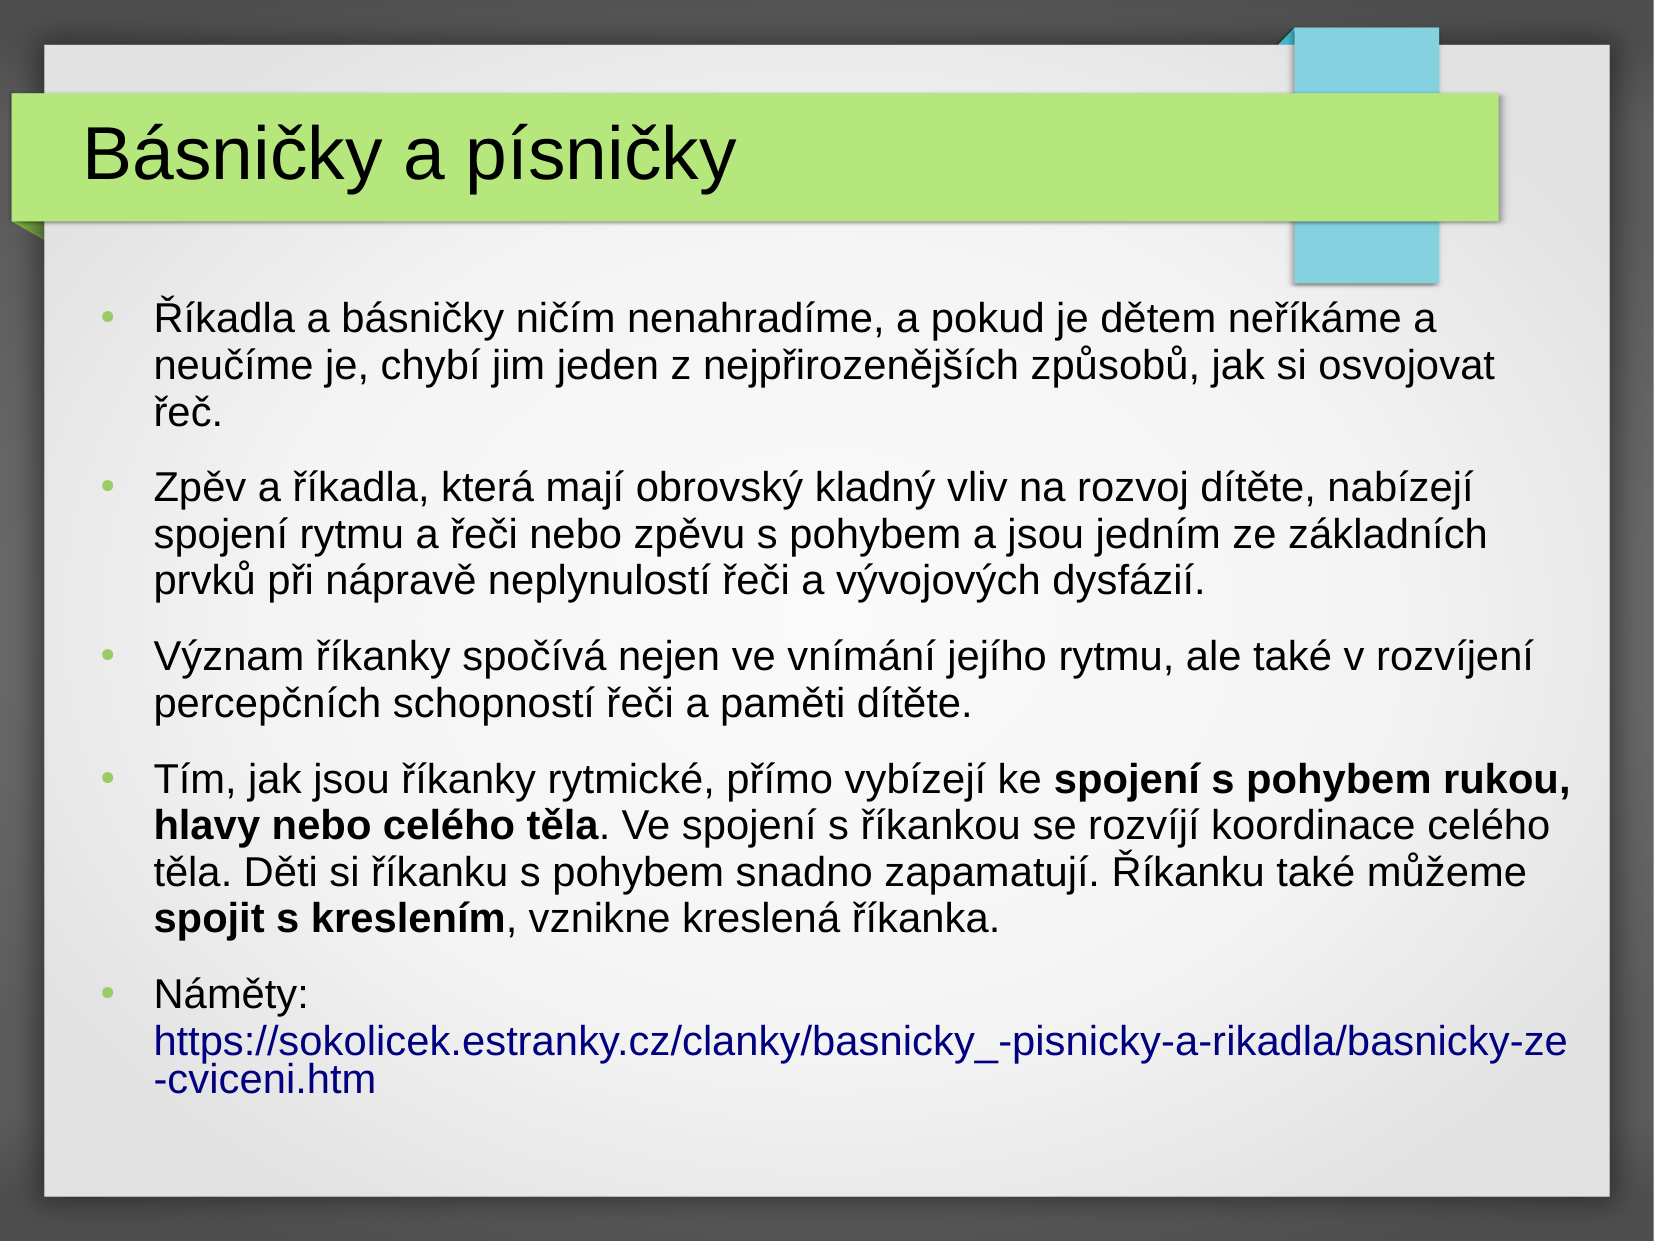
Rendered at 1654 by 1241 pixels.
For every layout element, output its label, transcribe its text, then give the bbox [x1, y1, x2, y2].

list Říkadla a básničky ničím nenahradíme, a pokud je dětem neříkáme a neučíme je, chybí jim jeden z nejpřirozenějších způsobů, jak si osvojovat řeč. Zpěv a říkadla, která mají obrovský kladný vliv na rozvoj dítěte, nabízejí spojení rytmu a řeči nebo zpěvu s pohybem a jsou jedním ze základních prvků při nápravě neplynulostí řeči a vývojových dysfázií. Význam říkanky spočívá nejen ve vnímání jejího rytmu, ale také v rozvíjení percepčních schopností řeči a paměti dítěte. Tím, jak jsou říkanky rytmické, přímo vybízejí ke spojení s pohybem rukou, hlavy nebo celého těla. Ve spojení s říkankou se rozvíjí koordinace celého těla. Děti si říkanku s pohybem snadno zapamatují. Říkanku také můžeme spojit s kreslením, vznikne kreslená říkanka. Náměty: https://sokolicek.estranky.cz/clanky/basnicky_-pisnicky-a-rikadla/basnicky-ze-cviceni.htm [82, 295, 1571, 1099]
picture [0, 0, 1654, 1241]
title Básničky a písničky [82, 94, 1264, 213]
